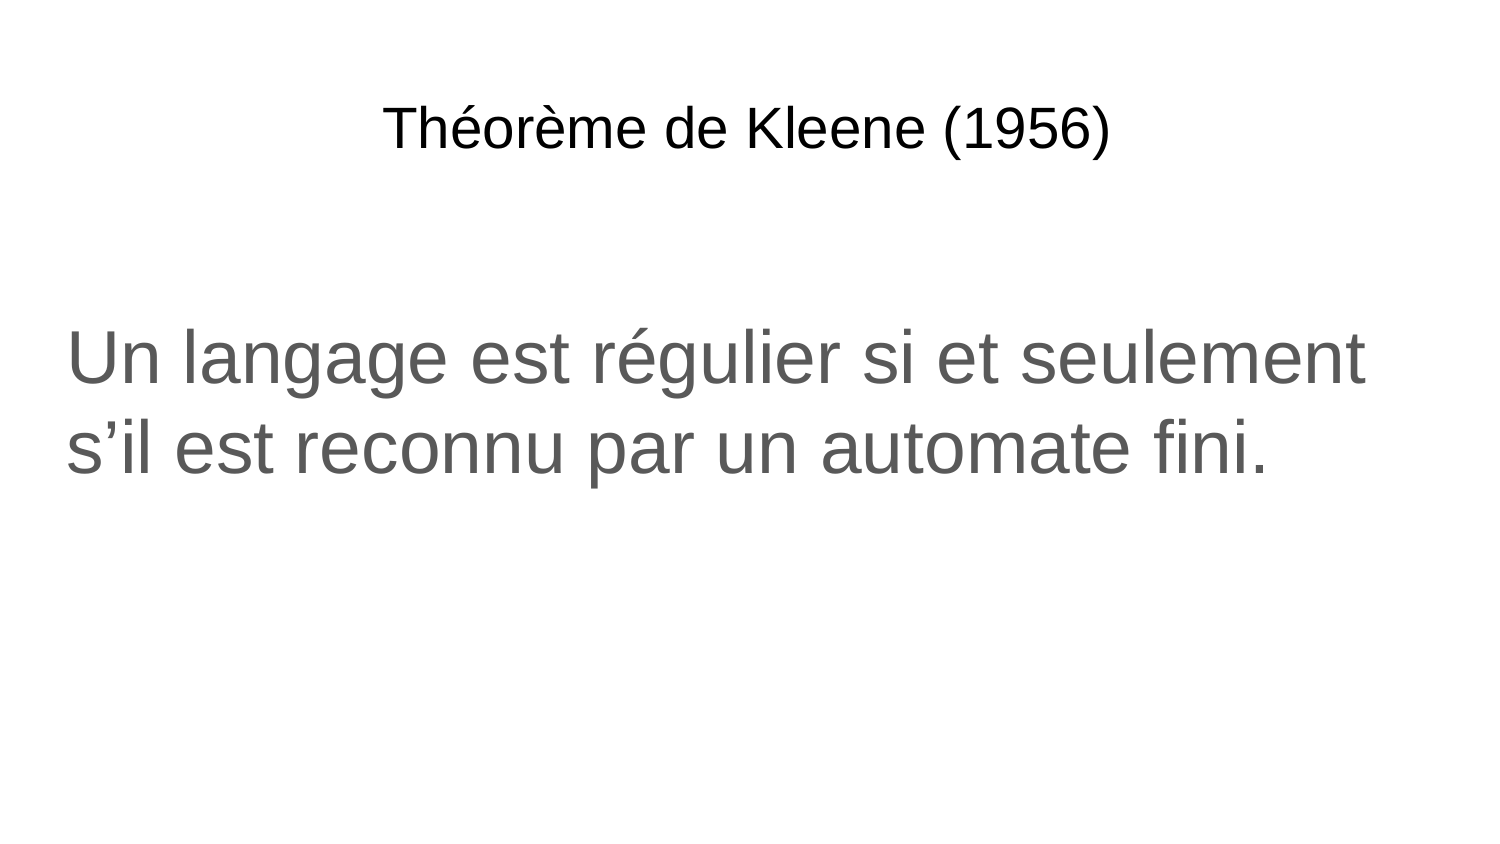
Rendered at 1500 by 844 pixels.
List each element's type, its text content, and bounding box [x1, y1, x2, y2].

list Un langage est régulier si et seulement s’il est reconnu par un automate fini. [51, 293, 1449, 750]
title Théorème de Kleene (1956) [367, 75, 1133, 170]
